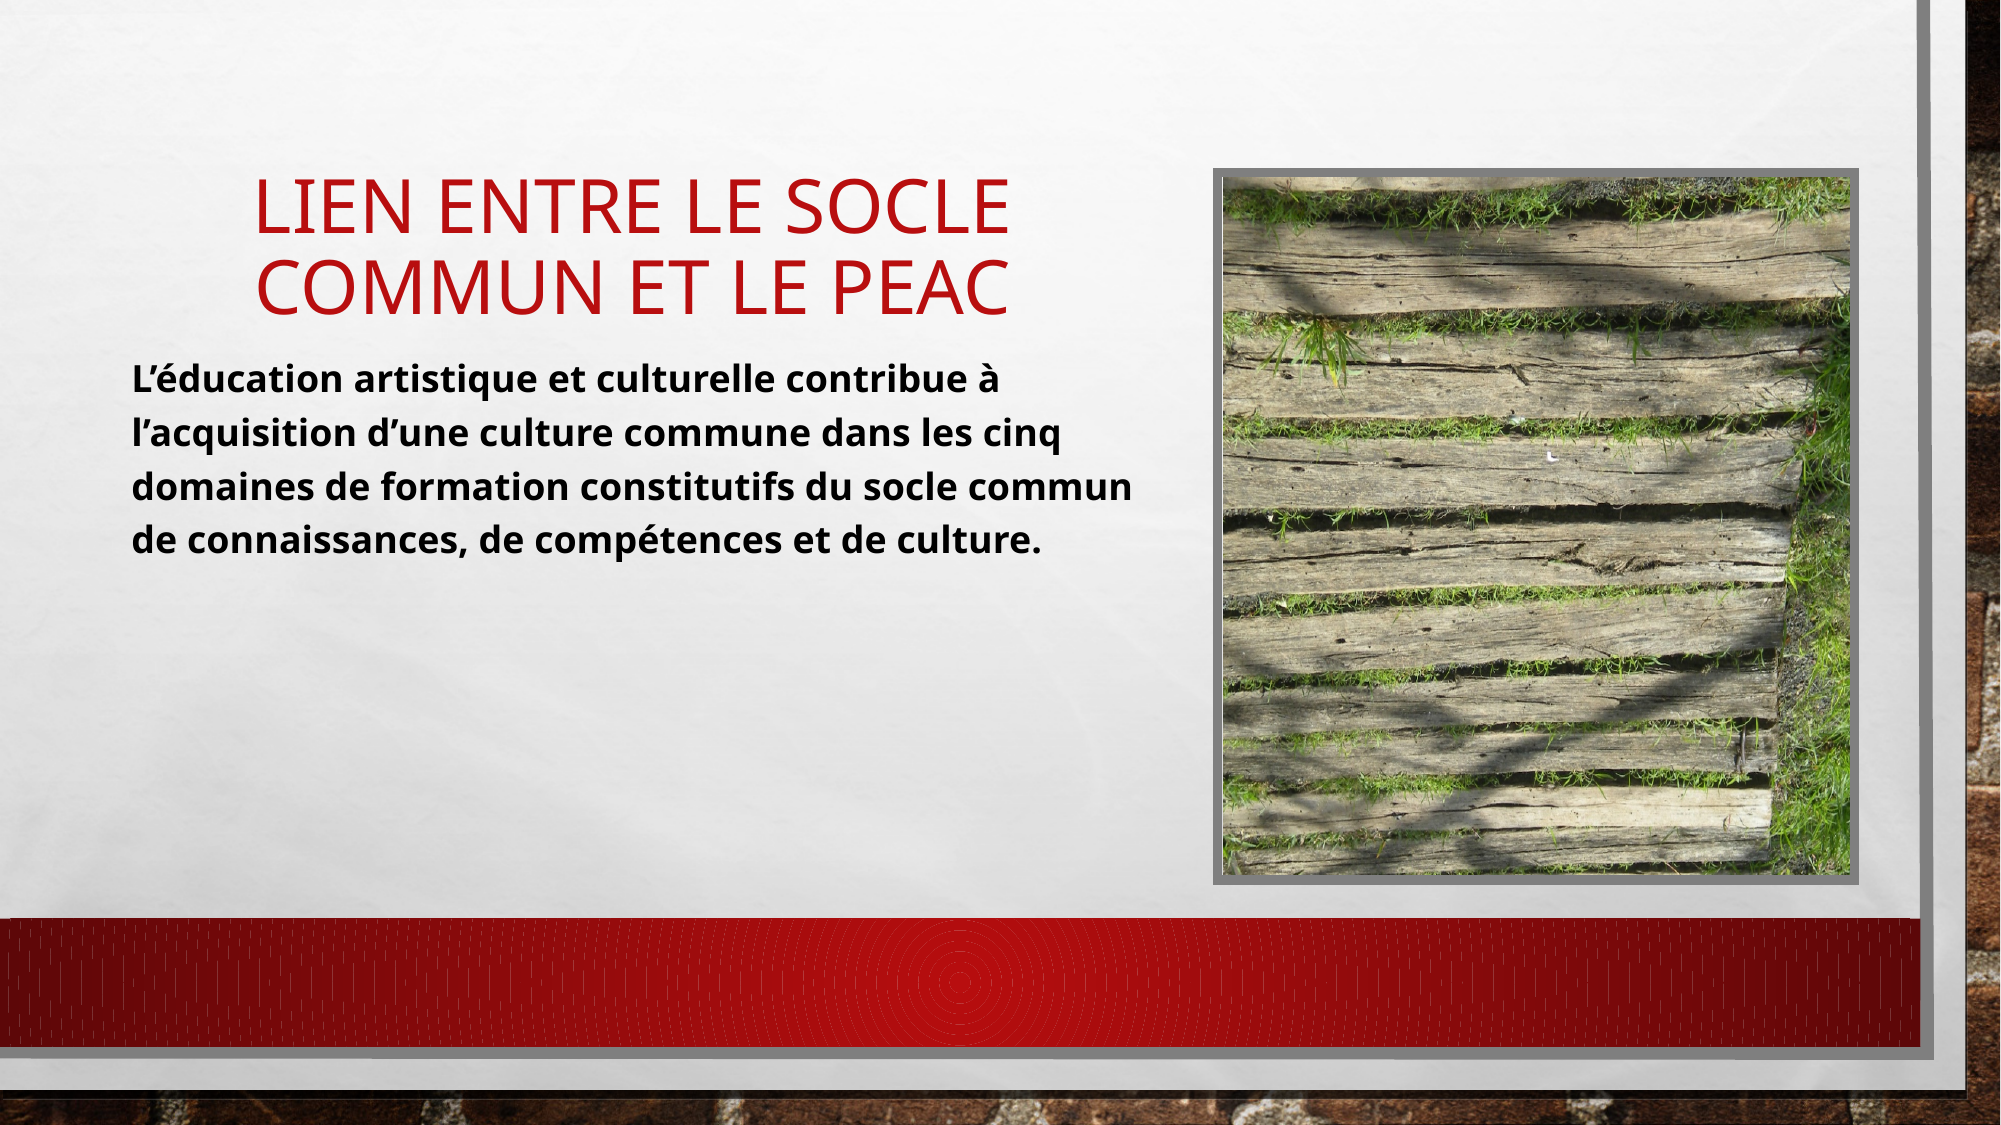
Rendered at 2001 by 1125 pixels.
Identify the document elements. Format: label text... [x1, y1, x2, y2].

picture [1222, 177, 1850, 876]
list L’éducation artistique et culturelle contribue à l’acquisition d’une culture commune dans les cinq domaines de formation constitutifs du socle commun de connaissances, de compétences et de culture. [112, 338, 1154, 832]
title Lien entre le socle commun et le peac [112, 112, 1154, 338]
